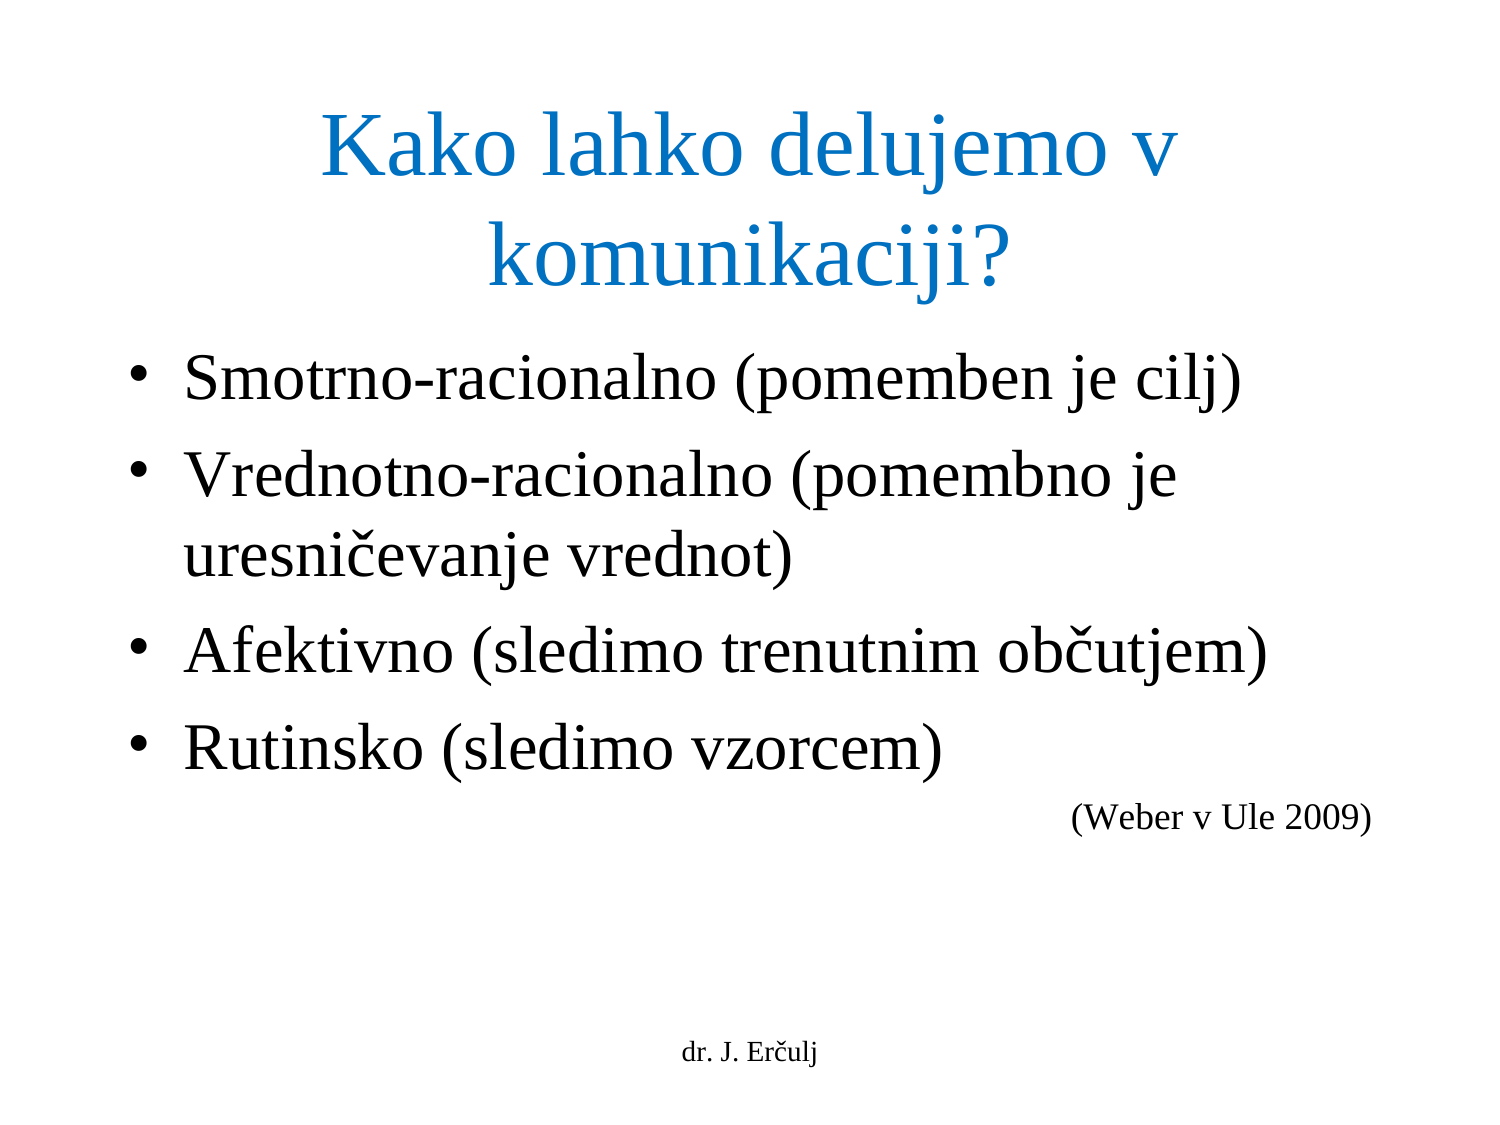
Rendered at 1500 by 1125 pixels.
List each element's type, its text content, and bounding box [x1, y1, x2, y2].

title Kako lahko delujemo v komunikaciji? [112, 76, 1388, 312]
list Smotrno-racionalno (pomemben je cilj) Vrednotno-racionalno (pomembno je uresničevanje vrednot) Afektivno (sledimo trenutnim občutjem) Rutinsko (sledimo vzorcem) (Weber v Ule 2009) [112, 324, 1388, 1001]
text_box dr. J. Erčulj [512, 1025, 988, 1101]
